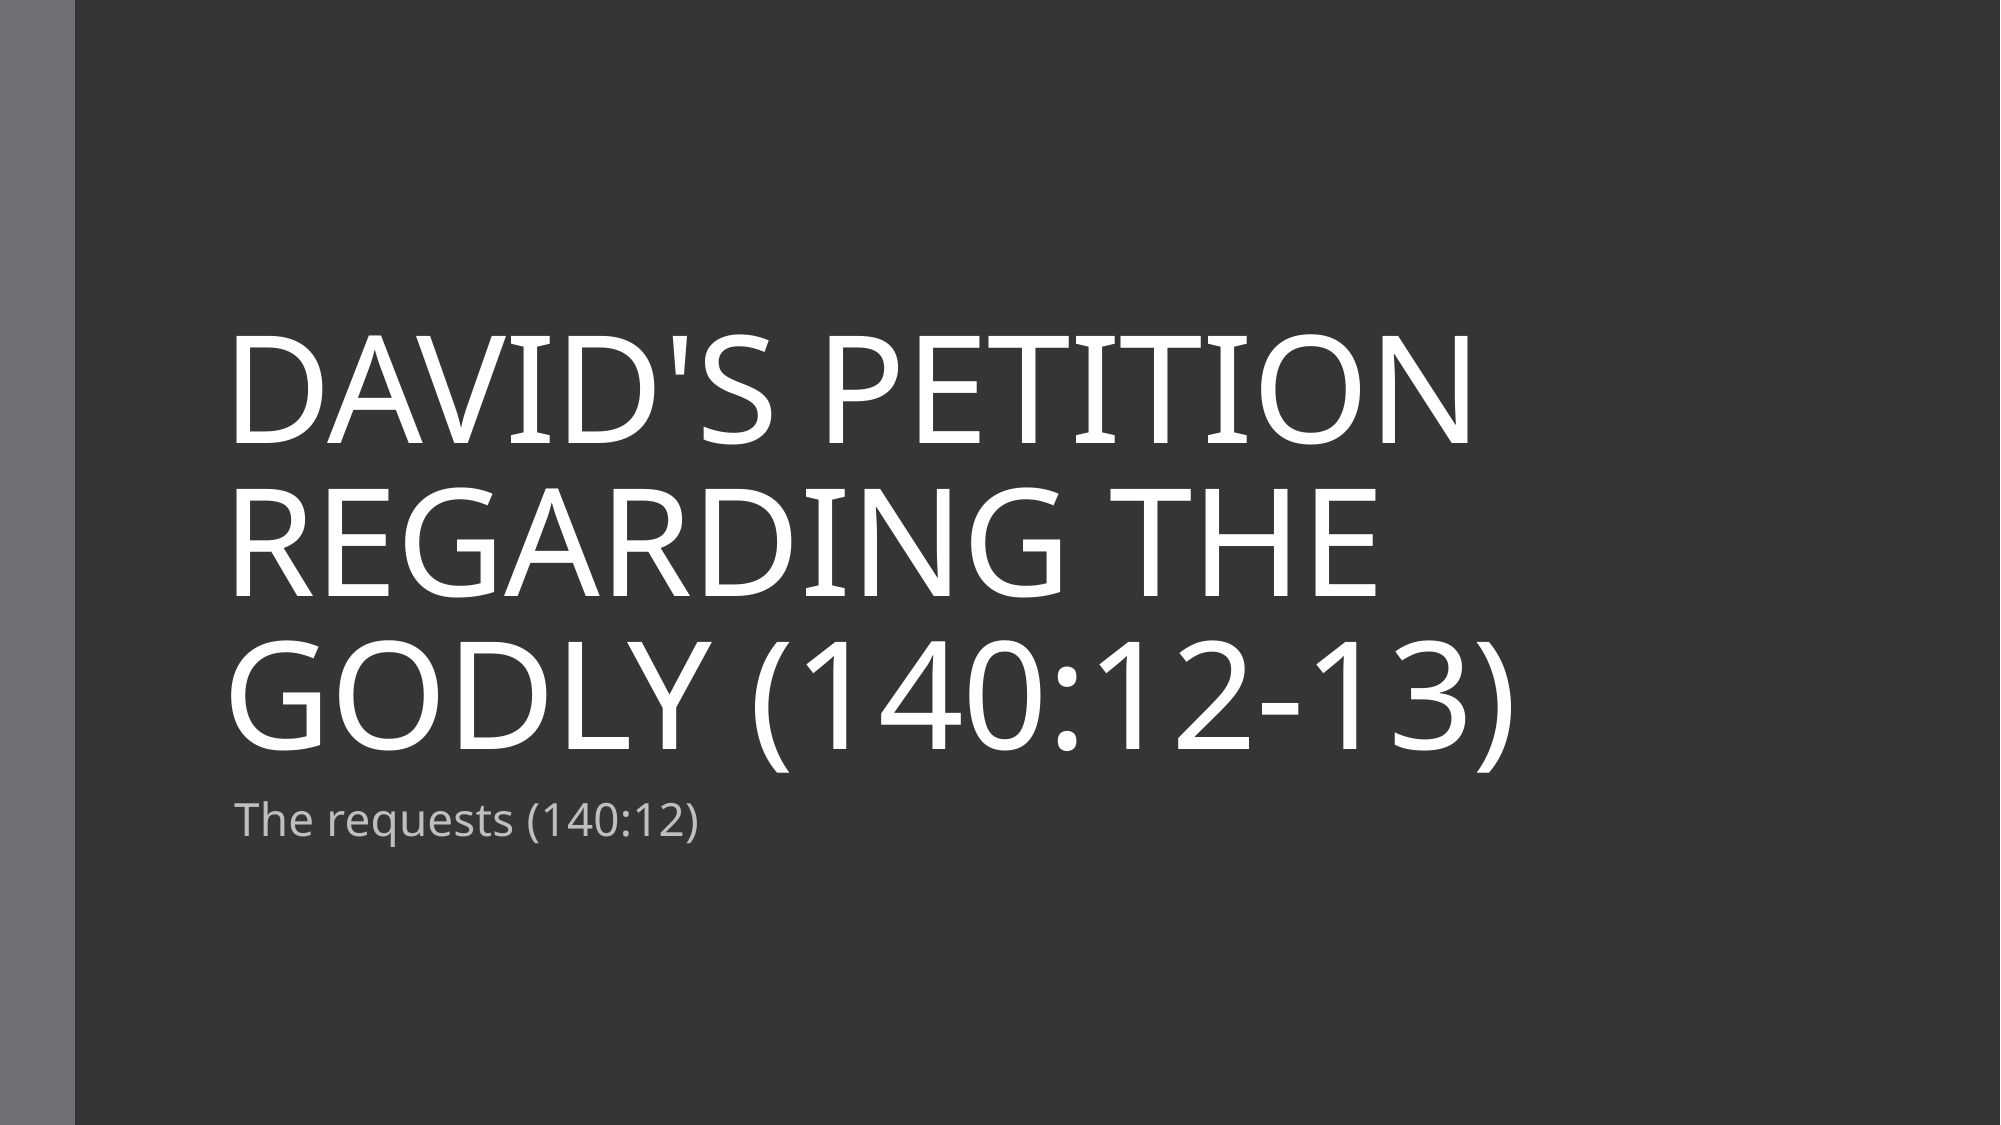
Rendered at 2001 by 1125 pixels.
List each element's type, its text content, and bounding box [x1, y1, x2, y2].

title DAVID'S PETITION REGARDING THE GODLY (140:12-13) [206, 124, 1752, 787]
subtitle The requests (140:12) [206, 787, 1752, 1066]
